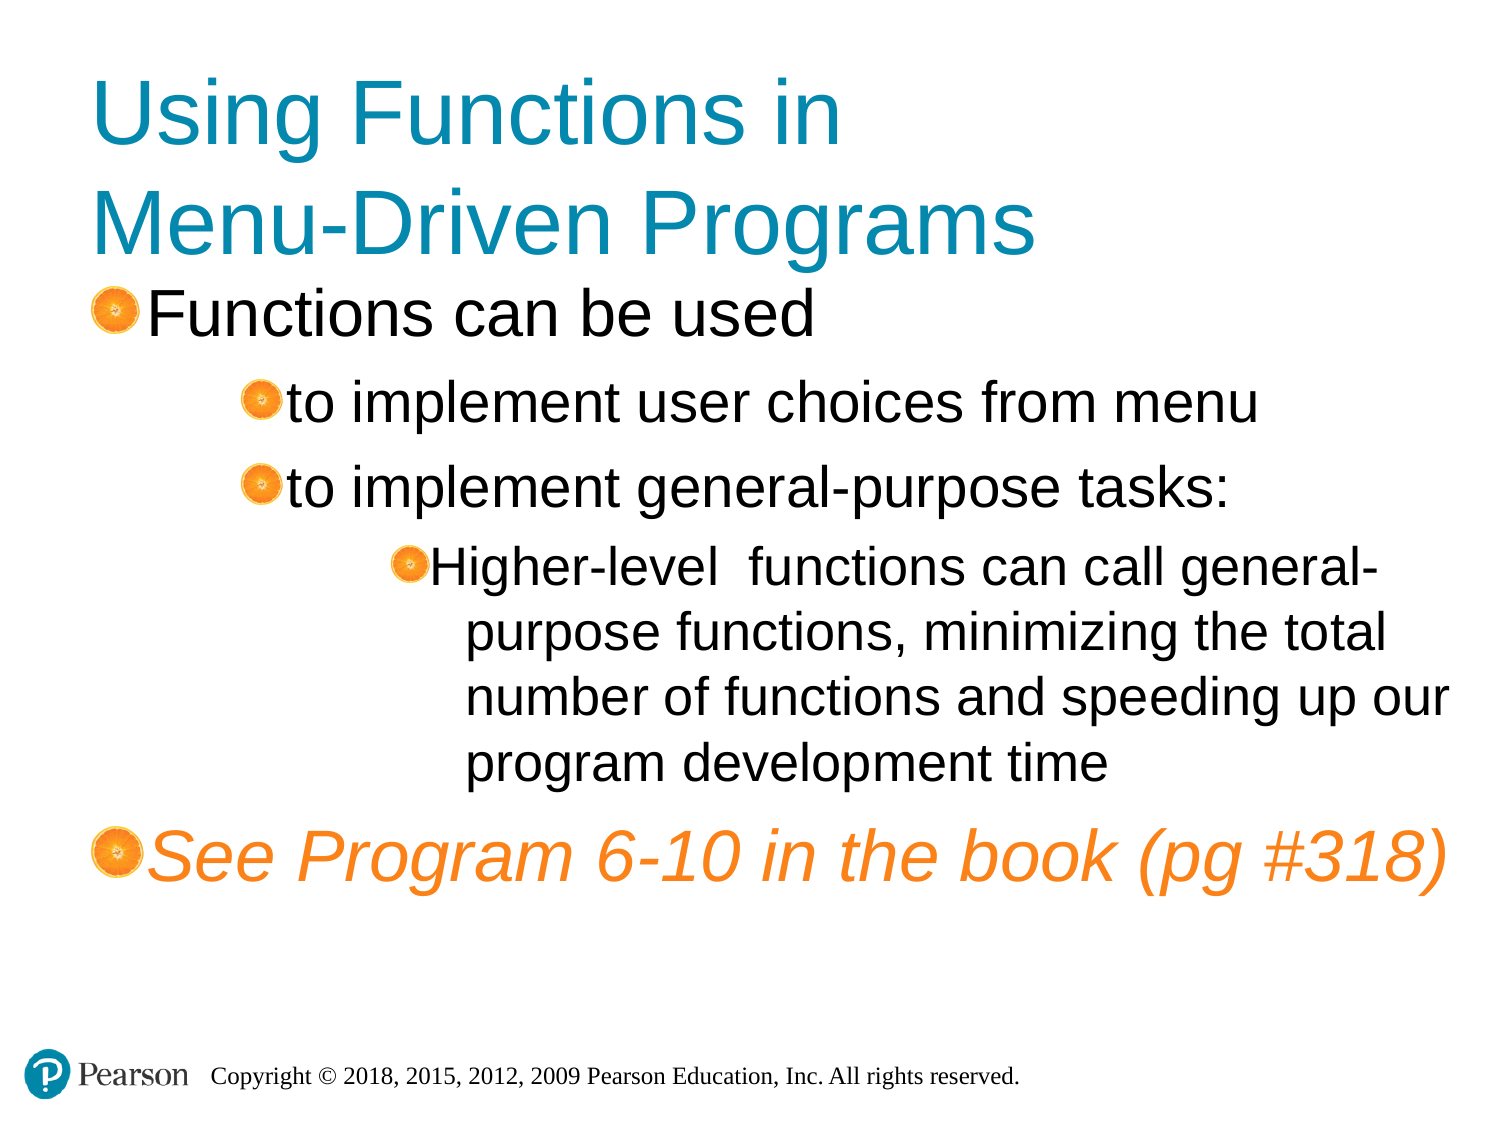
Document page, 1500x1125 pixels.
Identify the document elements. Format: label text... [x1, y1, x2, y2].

title Using Functions in Menu-Driven Programs [75, 45, 1426, 233]
list Functions can be used to implement user choices from menu to implement general-purpose tasks: Higher-level functions can call general-purpose functions, minimizing the total number of functions and speeding up our program development time See Program 6-10 in the book (pg #318) [75, 262, 1488, 1005]
